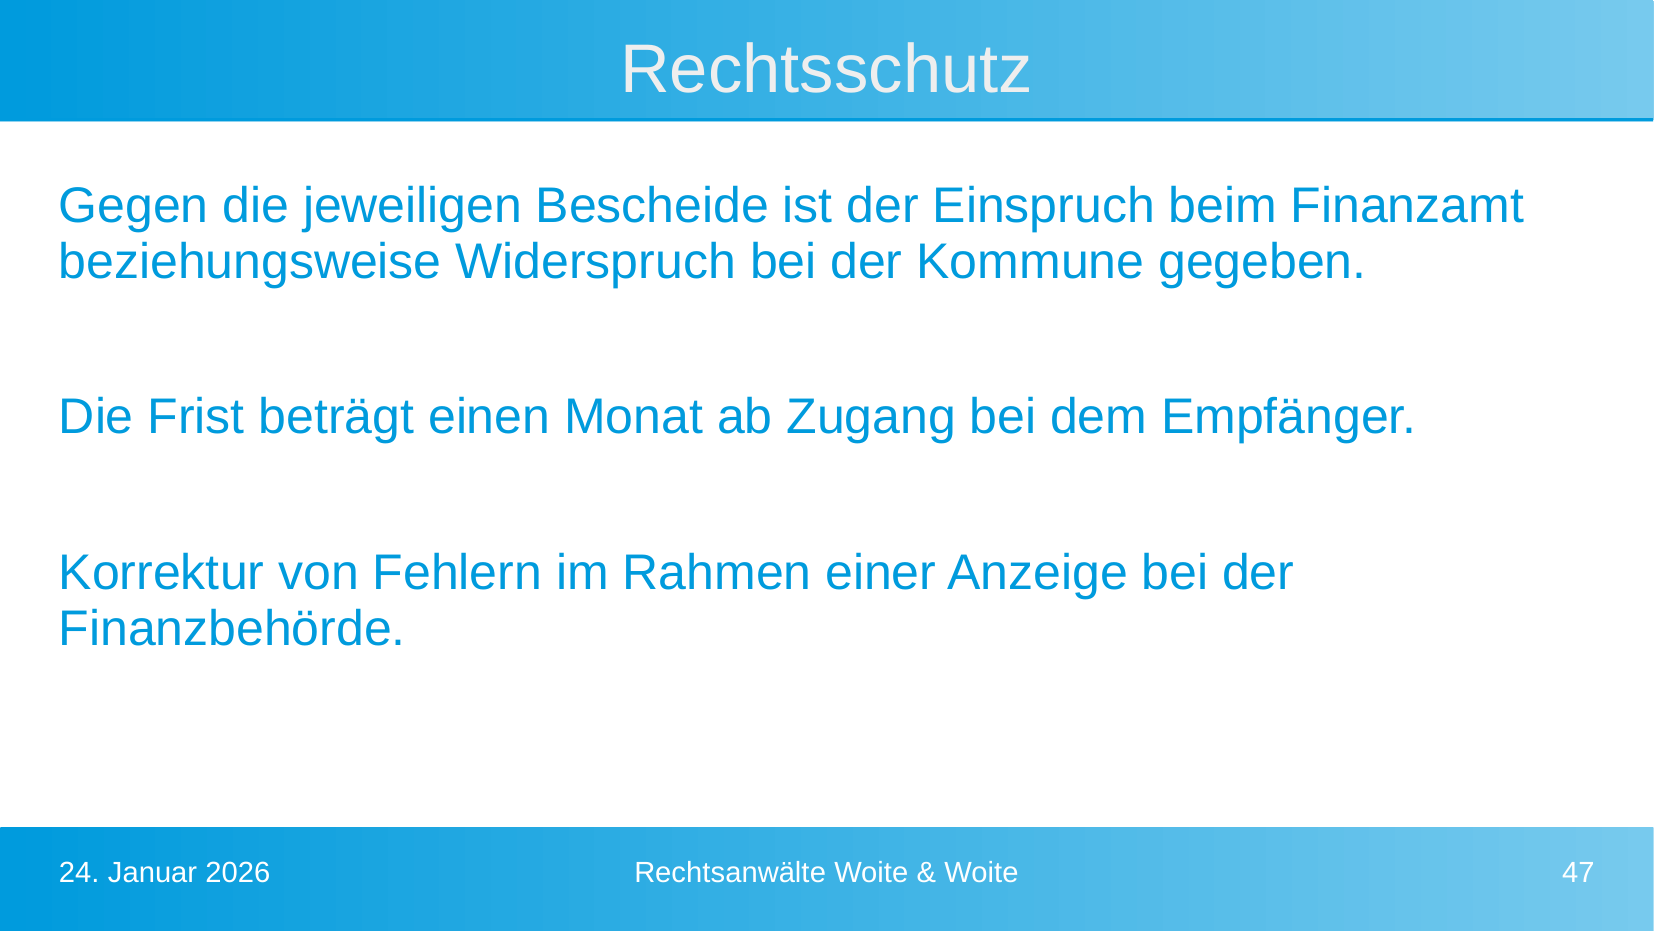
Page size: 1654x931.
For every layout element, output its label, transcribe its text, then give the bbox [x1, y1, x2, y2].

title Rechtsschutz [59, 29, 1595, 108]
list Gegen die jeweiligen Bescheide ist der Einspruch beim Finanzamt beziehungsweise Widerspruch bei der Kommune gegeben. Die Frist beträgt einen Monat ab Zugang bei dem Empfänger. Korrektur von Fehlern im Rahmen einer Anzeige bei der Finanzbehörde. [59, 177, 1595, 768]
